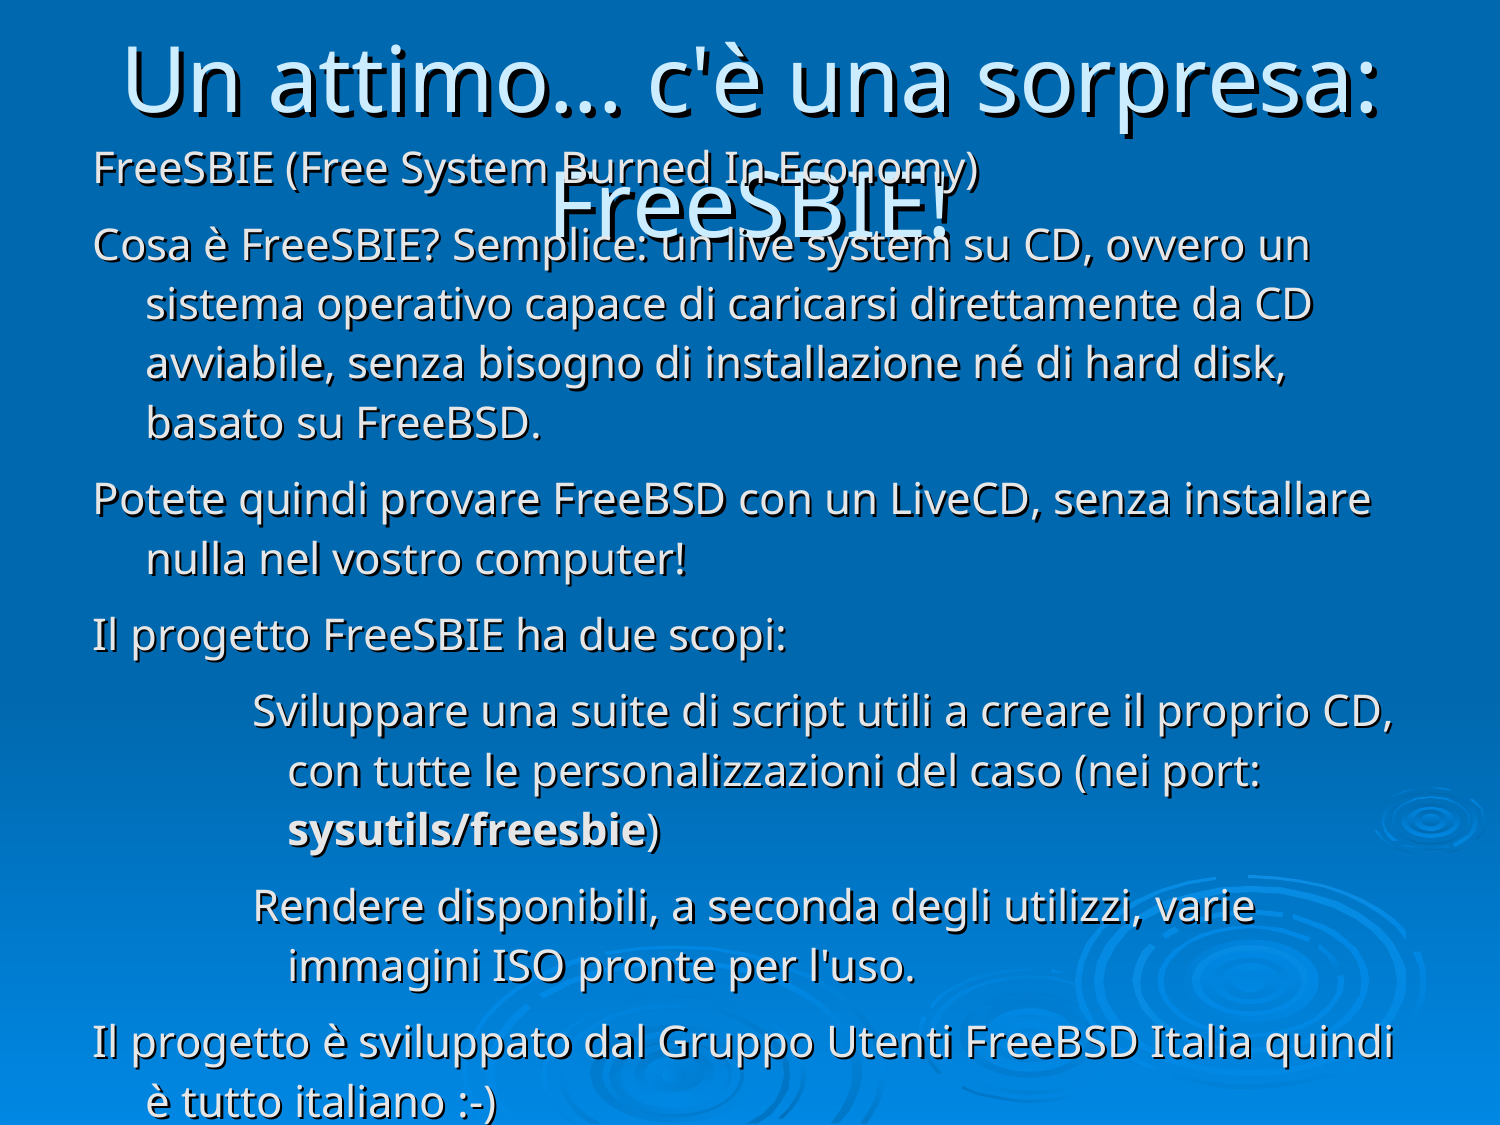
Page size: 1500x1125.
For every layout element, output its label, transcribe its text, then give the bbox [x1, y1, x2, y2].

title [149, 143, 1500, 380]
subtitle FreeSBIE (Free System Burned In Economy) Cosa è FreeSBIE? Semplice: un live system su CD, ovvero un sistema operativo capace di caricarsi direttamente da CD avviabile, senza bisogno di installazione né di hard disk, basato su FreeBSD. Potete quindi provare FreeBSD con un LiveCD, senza installare nulla nel vostro computer! Il progetto FreeSBIE ha due scopi: Sviluppare una suite di script utili a creare il proprio CD, con tutte le personalizzazioni del caso (nei port: sysutils/freesbie) Rendere disponibili, a seconda degli utilizzi, varie immagini ISO pronte per l'uso. Il progetto è sviluppato dal Gruppo Utenti FreeBSD Italia quindi è tutto italiano :-) [75, 214, 1426, 1053]
title Un attimo... c'è una sorpresa: FreeSBIE! [75, 21, 1426, 214]
